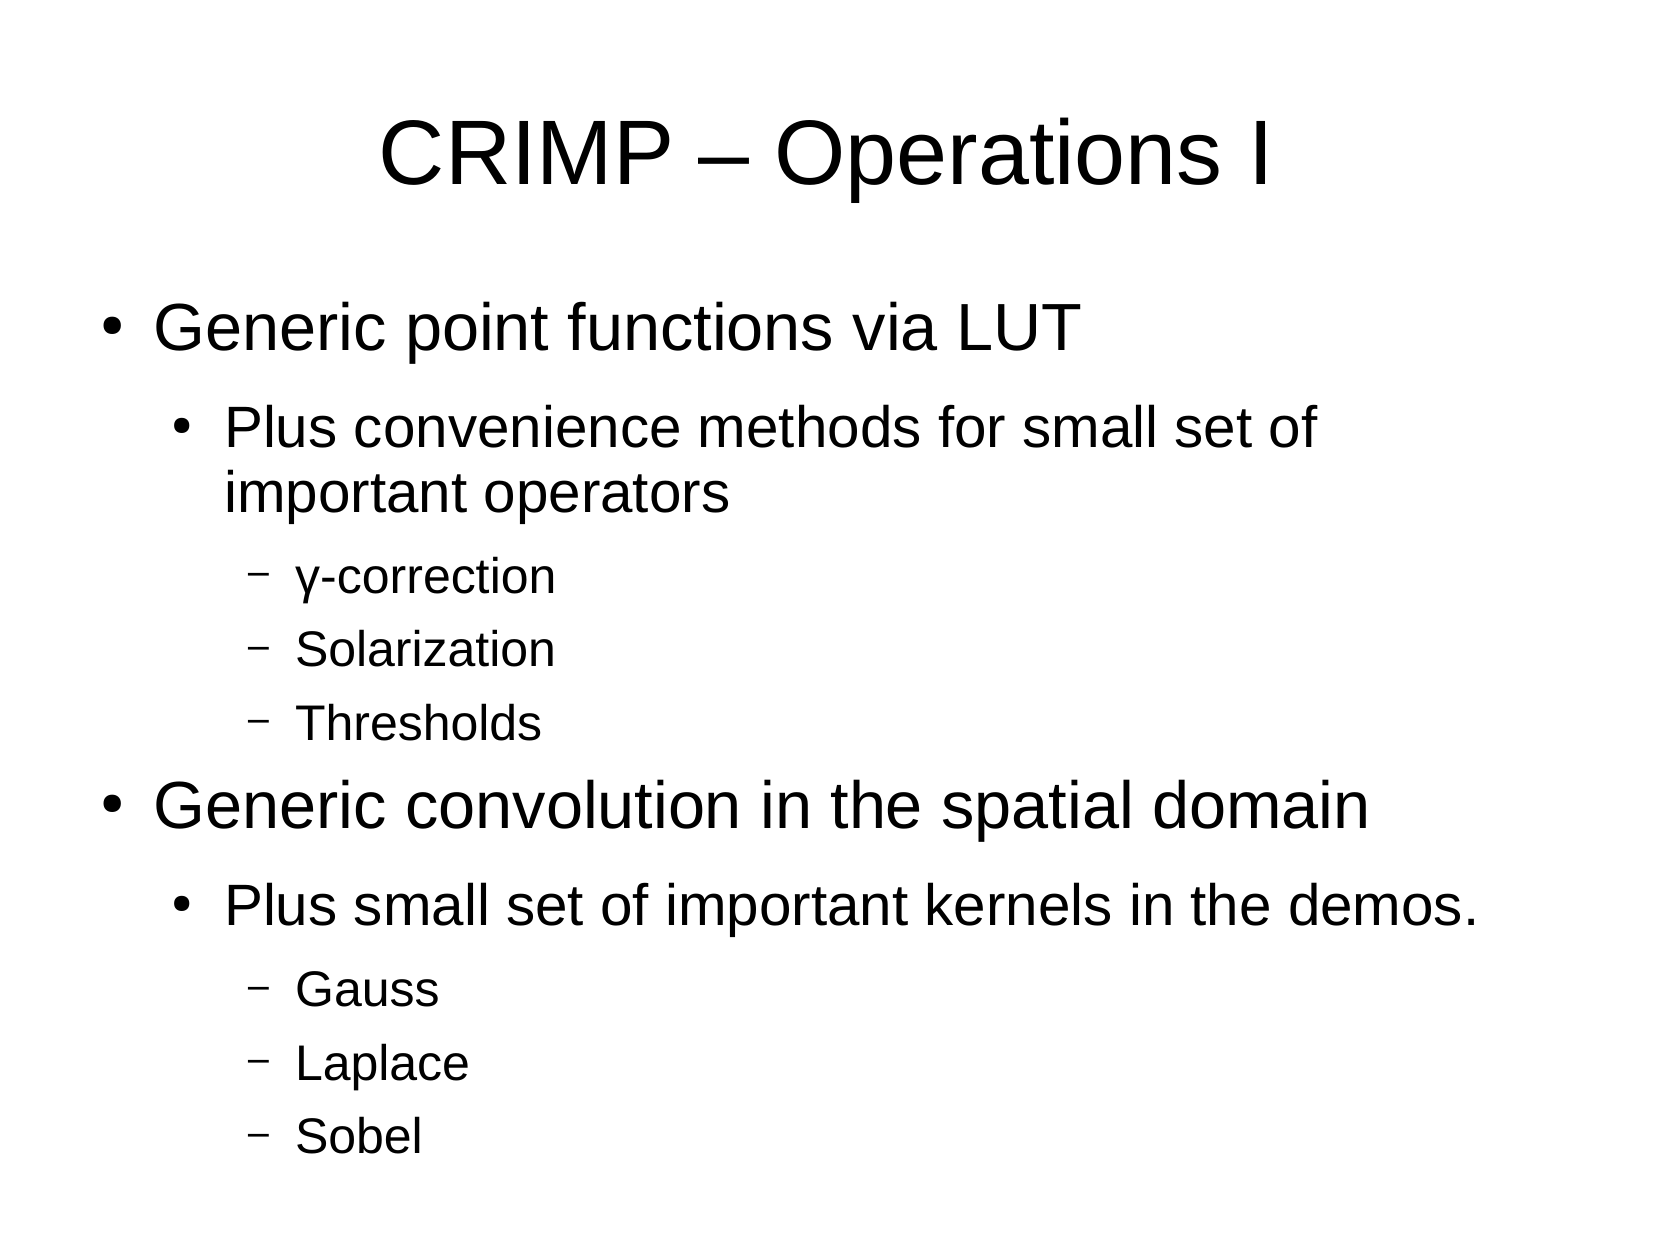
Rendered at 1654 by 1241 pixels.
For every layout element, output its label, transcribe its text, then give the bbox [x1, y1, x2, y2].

title CRIMP – Operations I [82, 56, 1571, 250]
list Generic point functions via LUT Plus convenience methods for small set of important operators γ-correction Solarization Thresholds Generic convolution in the spatial domain Plus small set of important kernels in the demos. Gauss Laplace Sobel [82, 290, 1571, 1164]
